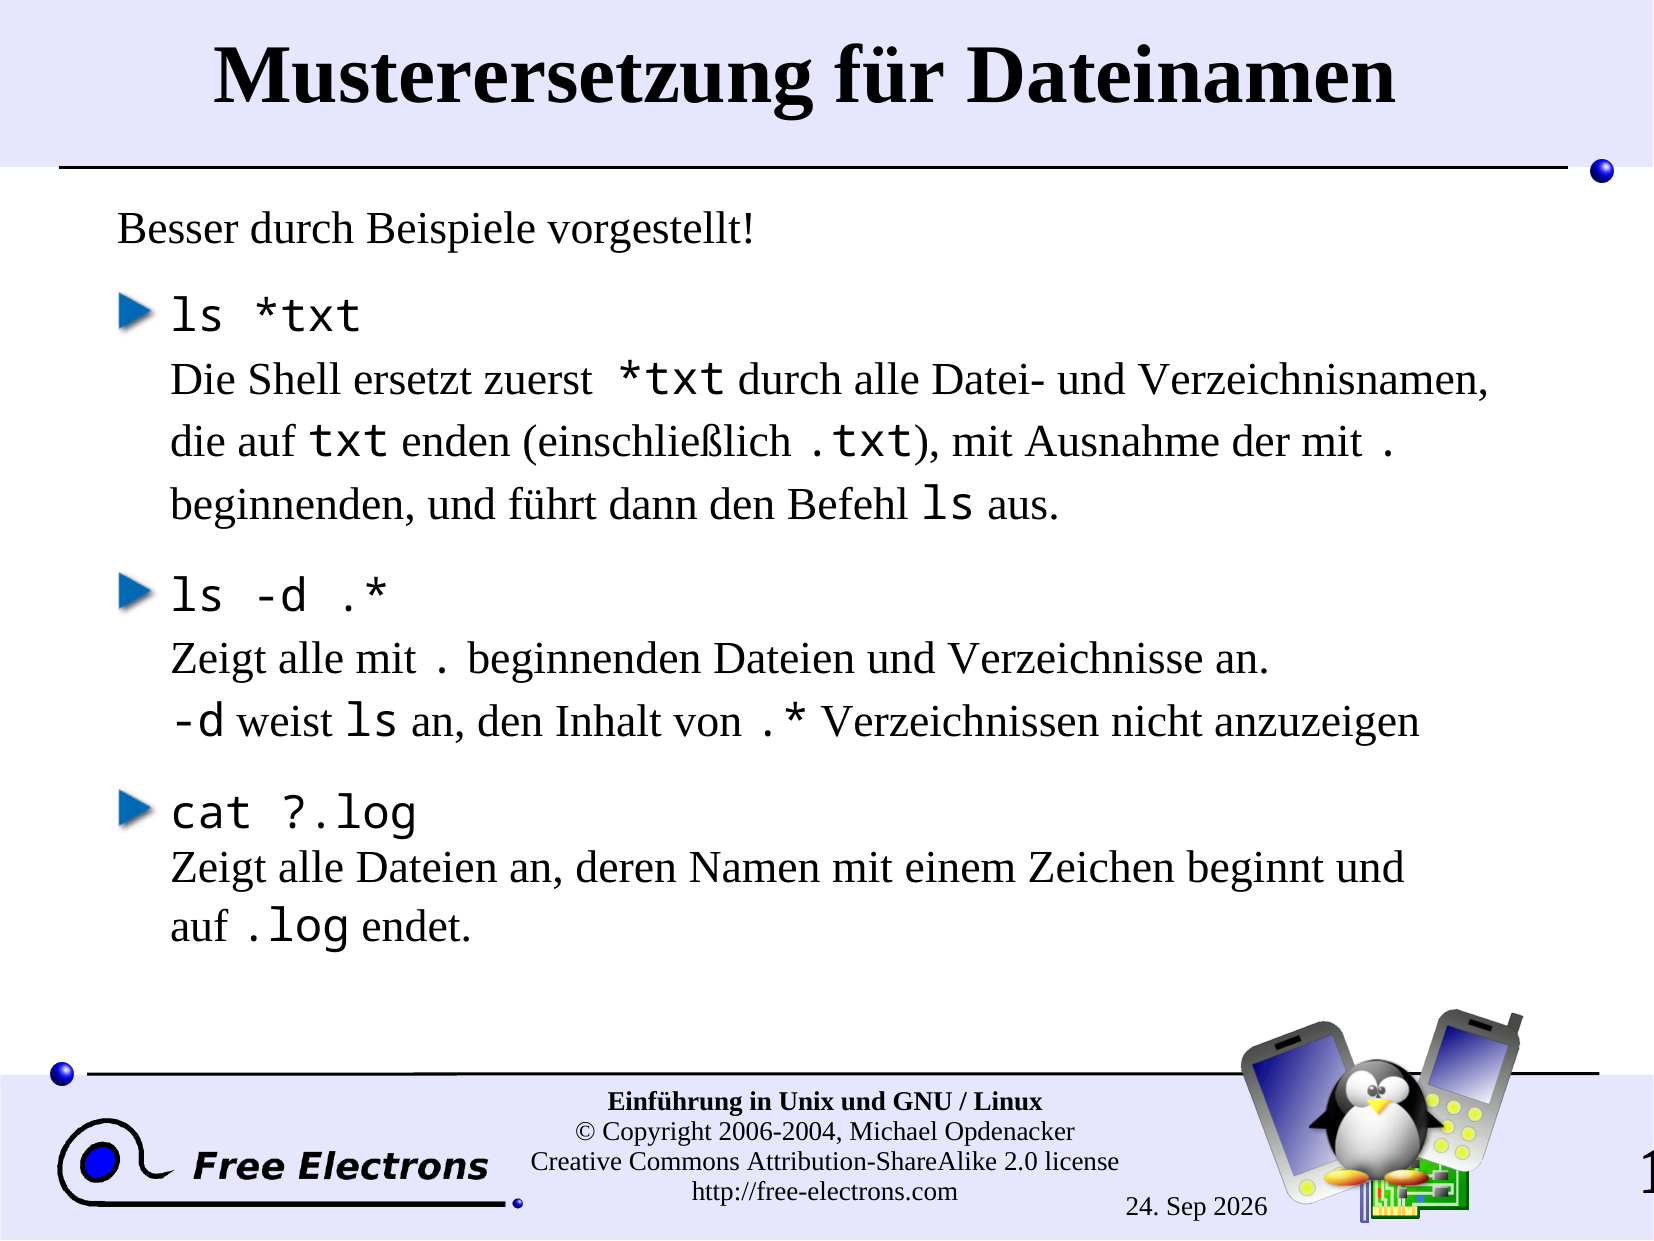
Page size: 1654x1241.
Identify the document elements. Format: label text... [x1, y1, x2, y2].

list Besser durch Beispiele vorgestellt! ls *txt Die Shell ersetzt zuerst *txt durch alle Datei- und Verzeichnisnamen, die auf txt enden (einschließlich .txt), mit Ausnahme der mit . beginnenden, und führt dann den Befehl ls aus. ls -d .* Zeigt alle mit . beginnenden Dateien und Verzeichnisse an. -d weist ls an, den Inhalt von .* Verzeichnissen nicht anzuzeigen cat ?.log Zeigt alle Dateien an, deren Namen mit einem Zeichen beginnt und auf .log endet. [99, 202, 1512, 1086]
picture [50, 1107, 527, 1216]
title Musterersetzung für Dateinamen [60, 12, 1551, 138]
picture [1238, 1005, 1538, 1241]
